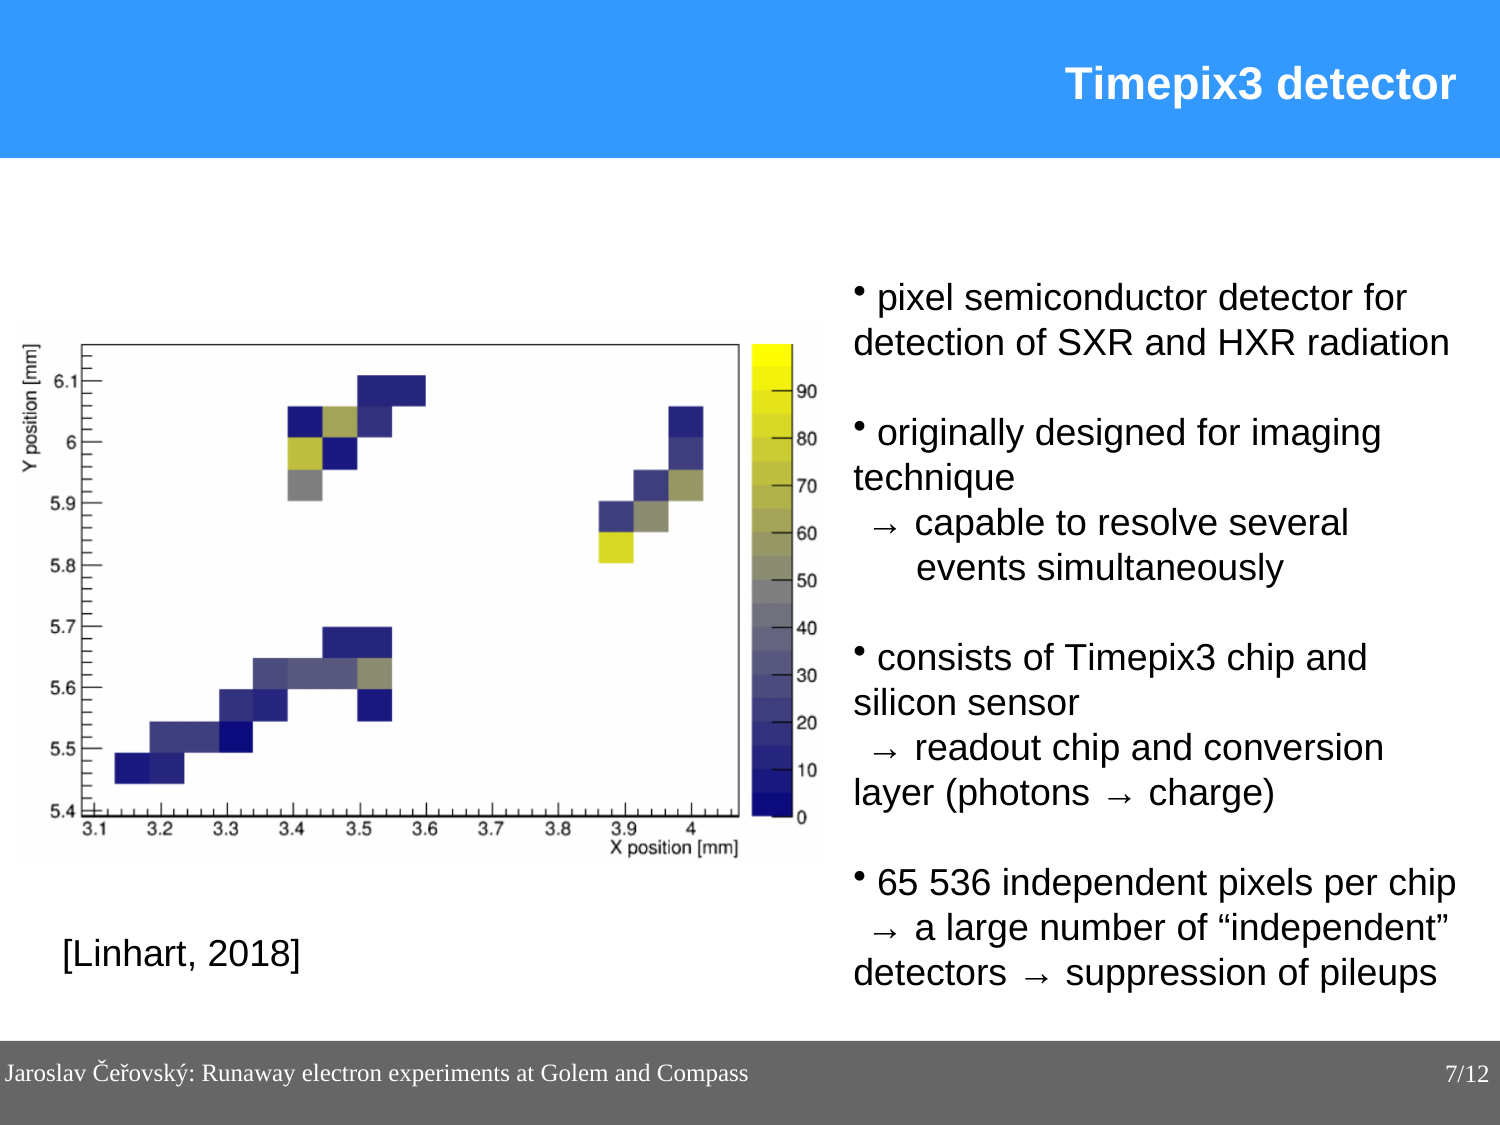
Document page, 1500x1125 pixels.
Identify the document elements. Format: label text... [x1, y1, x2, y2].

picture [13, 318, 824, 863]
text_box pixel semiconductor detector for detection of SXR and HXR radiation originally designed for imaging technique → capable to resolve several events simultaneously consists of Timepix3 chip and silicon sensor → readout chip and conversion layer (photons → charge) 65 536 independent pixels per chip → a large number of “independent” detectors → suppression of pileups [838, 265, 1477, 1001]
text_box Timepix3 detector [825, 54, 1483, 108]
text_box [Linhart, 2018] [47, 921, 378, 982]
